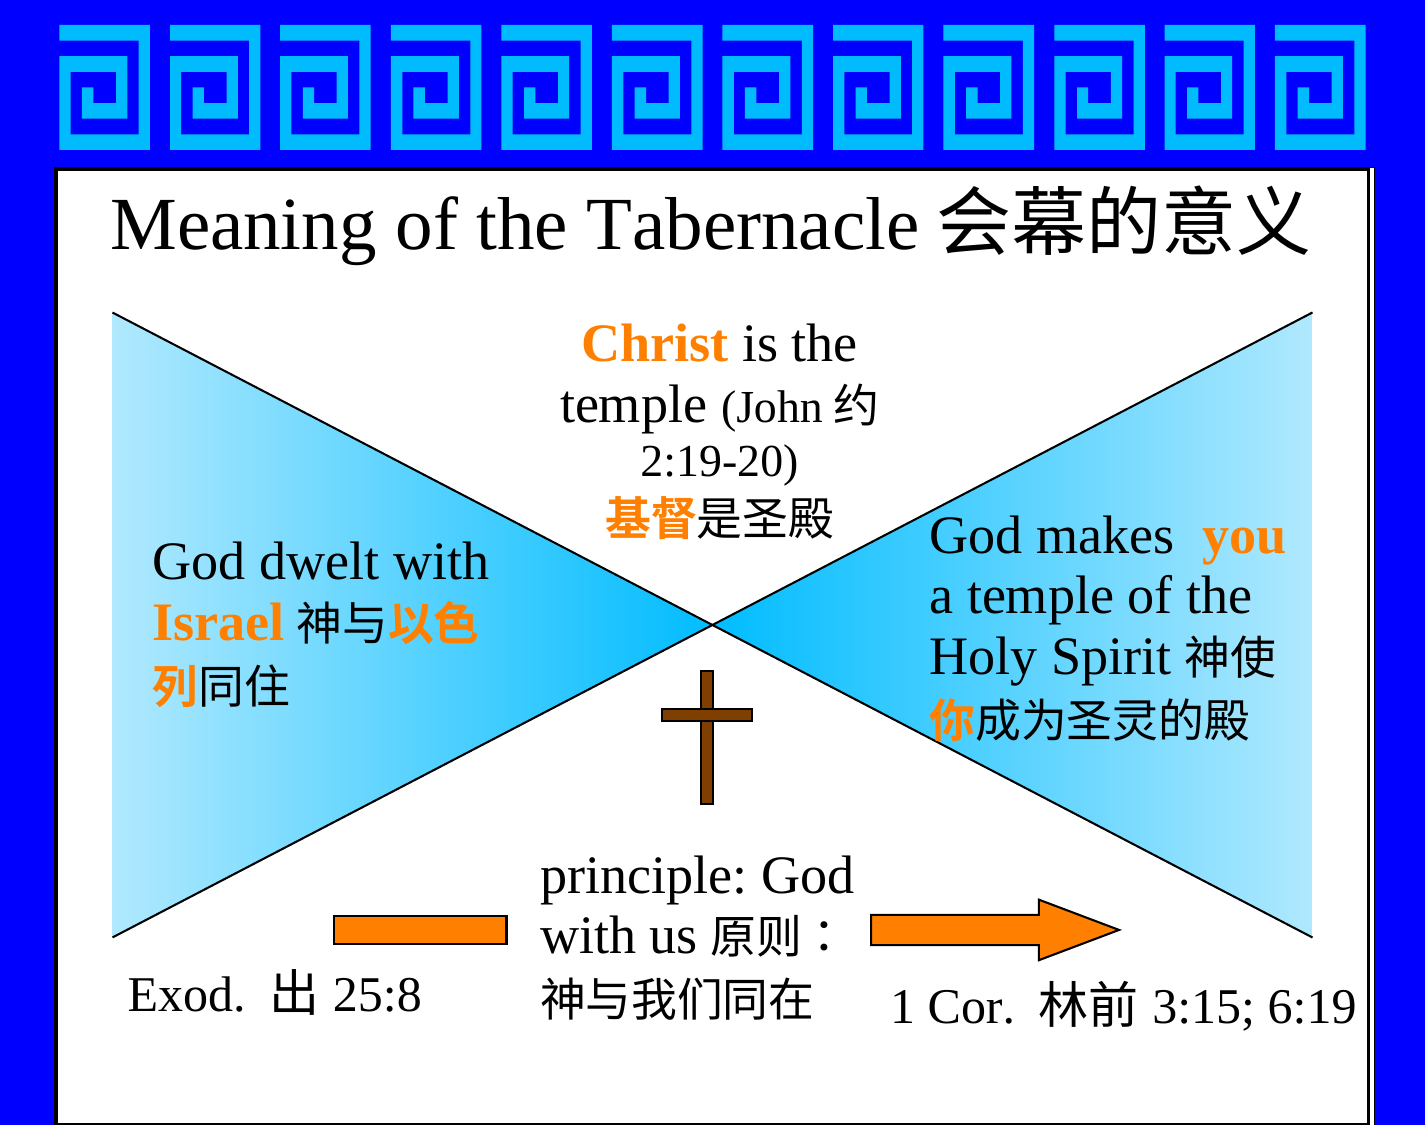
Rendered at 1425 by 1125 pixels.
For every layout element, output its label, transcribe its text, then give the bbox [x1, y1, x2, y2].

title Meaning of the Tabernacle会幕的意义 [73, 141, 1349, 300]
text_box Exod. 出25:8 [112, 949, 475, 1034]
text_box [333, 916, 507, 944]
text_box God makes you a temple of the Holy Spirit神使你成为圣灵的殿 [914, 497, 1315, 759]
text_box Christ is the temple (John约 2:19-20) 基督是圣殿 [518, 305, 921, 557]
text_box principle: God with us原则： 神与我们同在 [524, 837, 938, 1038]
text_box 1 Cor. 林前3:15; 6:19 [875, 962, 1375, 1046]
text_box [661, 671, 753, 804]
text_box [717, 557, 914, 728]
text_box God dwelt with Israel神与以色列同住 [137, 524, 513, 725]
text_box [963, 314, 1313, 497]
text_box [112, 314, 708, 936]
text_box [974, 759, 1313, 936]
text_box [938, 899, 1120, 961]
